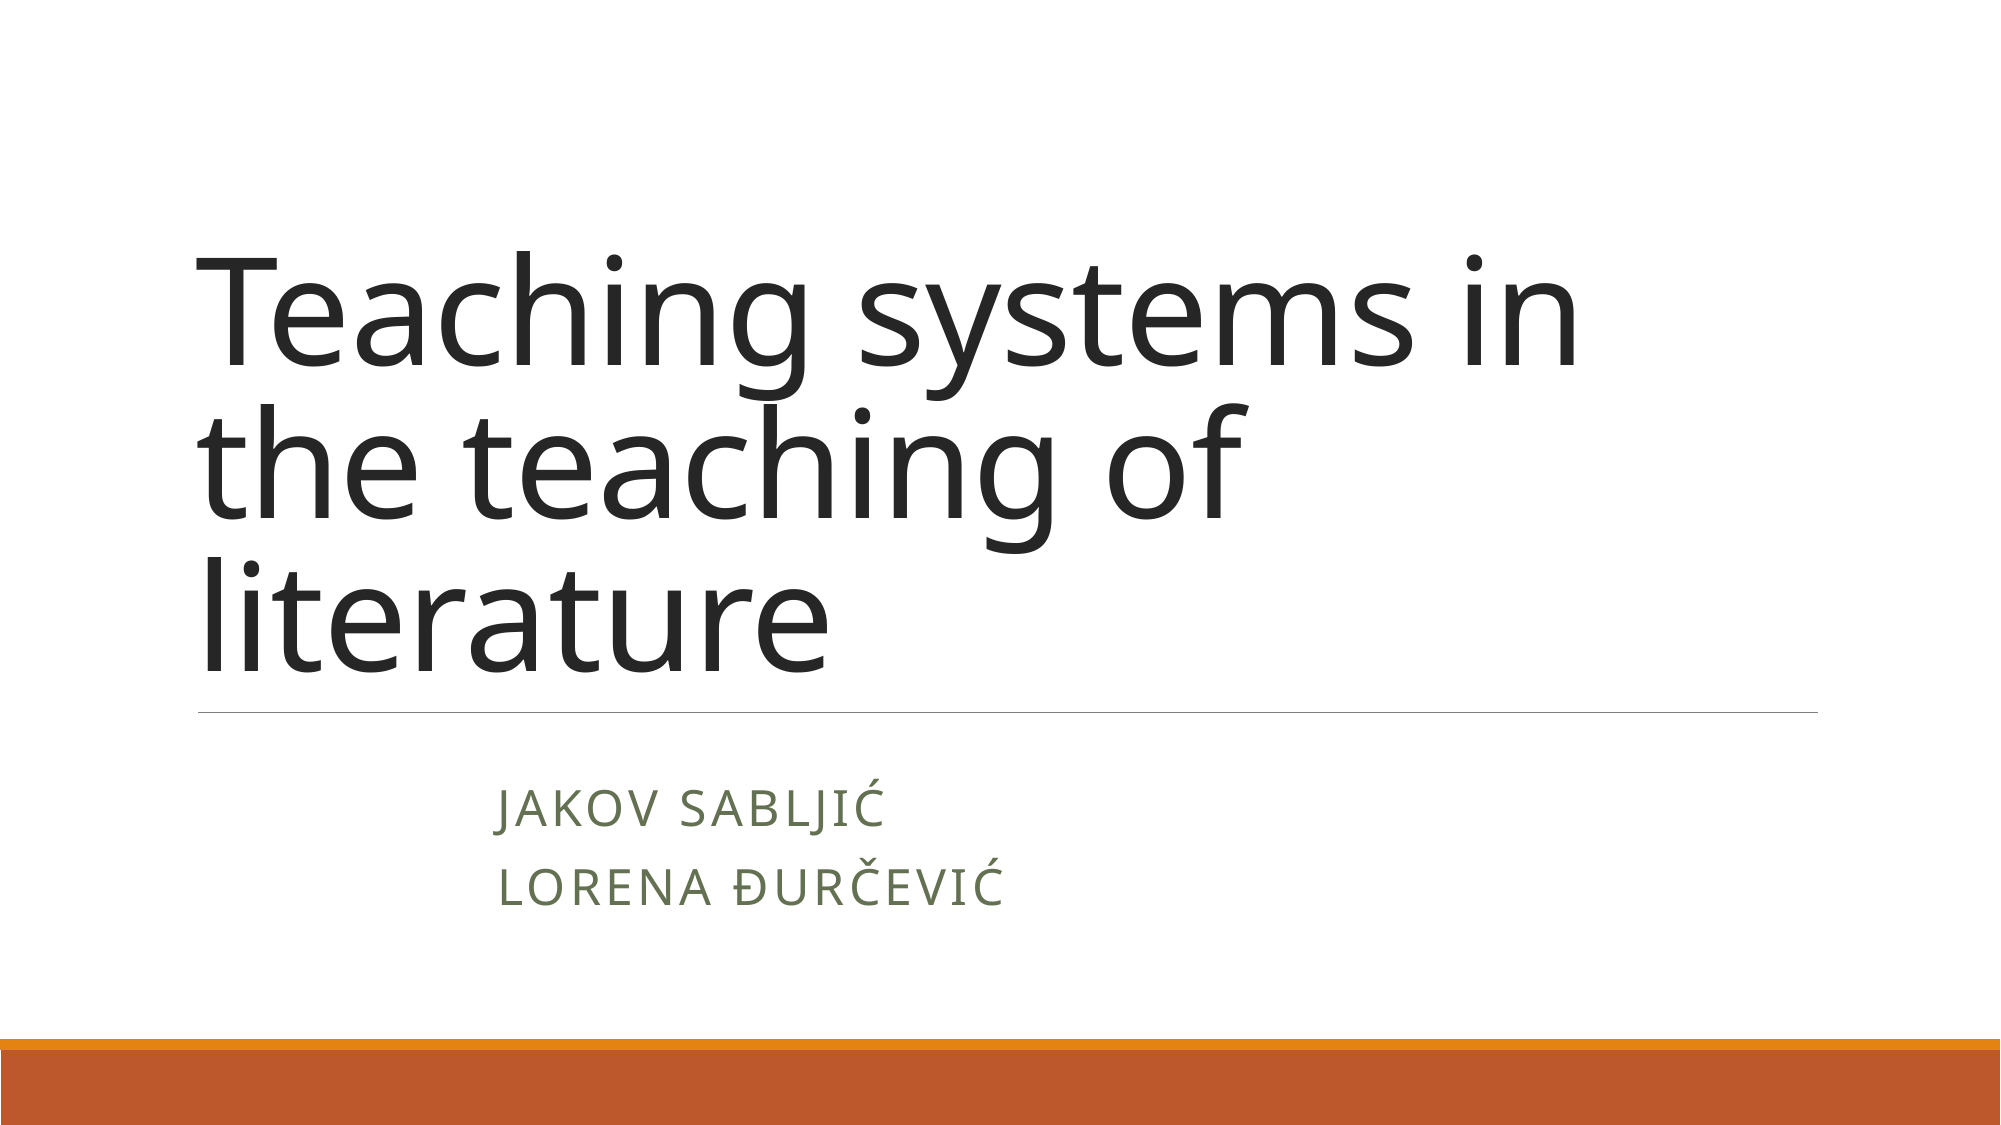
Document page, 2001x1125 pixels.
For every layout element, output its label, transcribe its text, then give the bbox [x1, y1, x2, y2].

title Teaching systems in the teaching of literature [180, 124, 1831, 710]
subtitle Jakov Sabljić Lorena Đurčević [482, 775, 1983, 1047]
